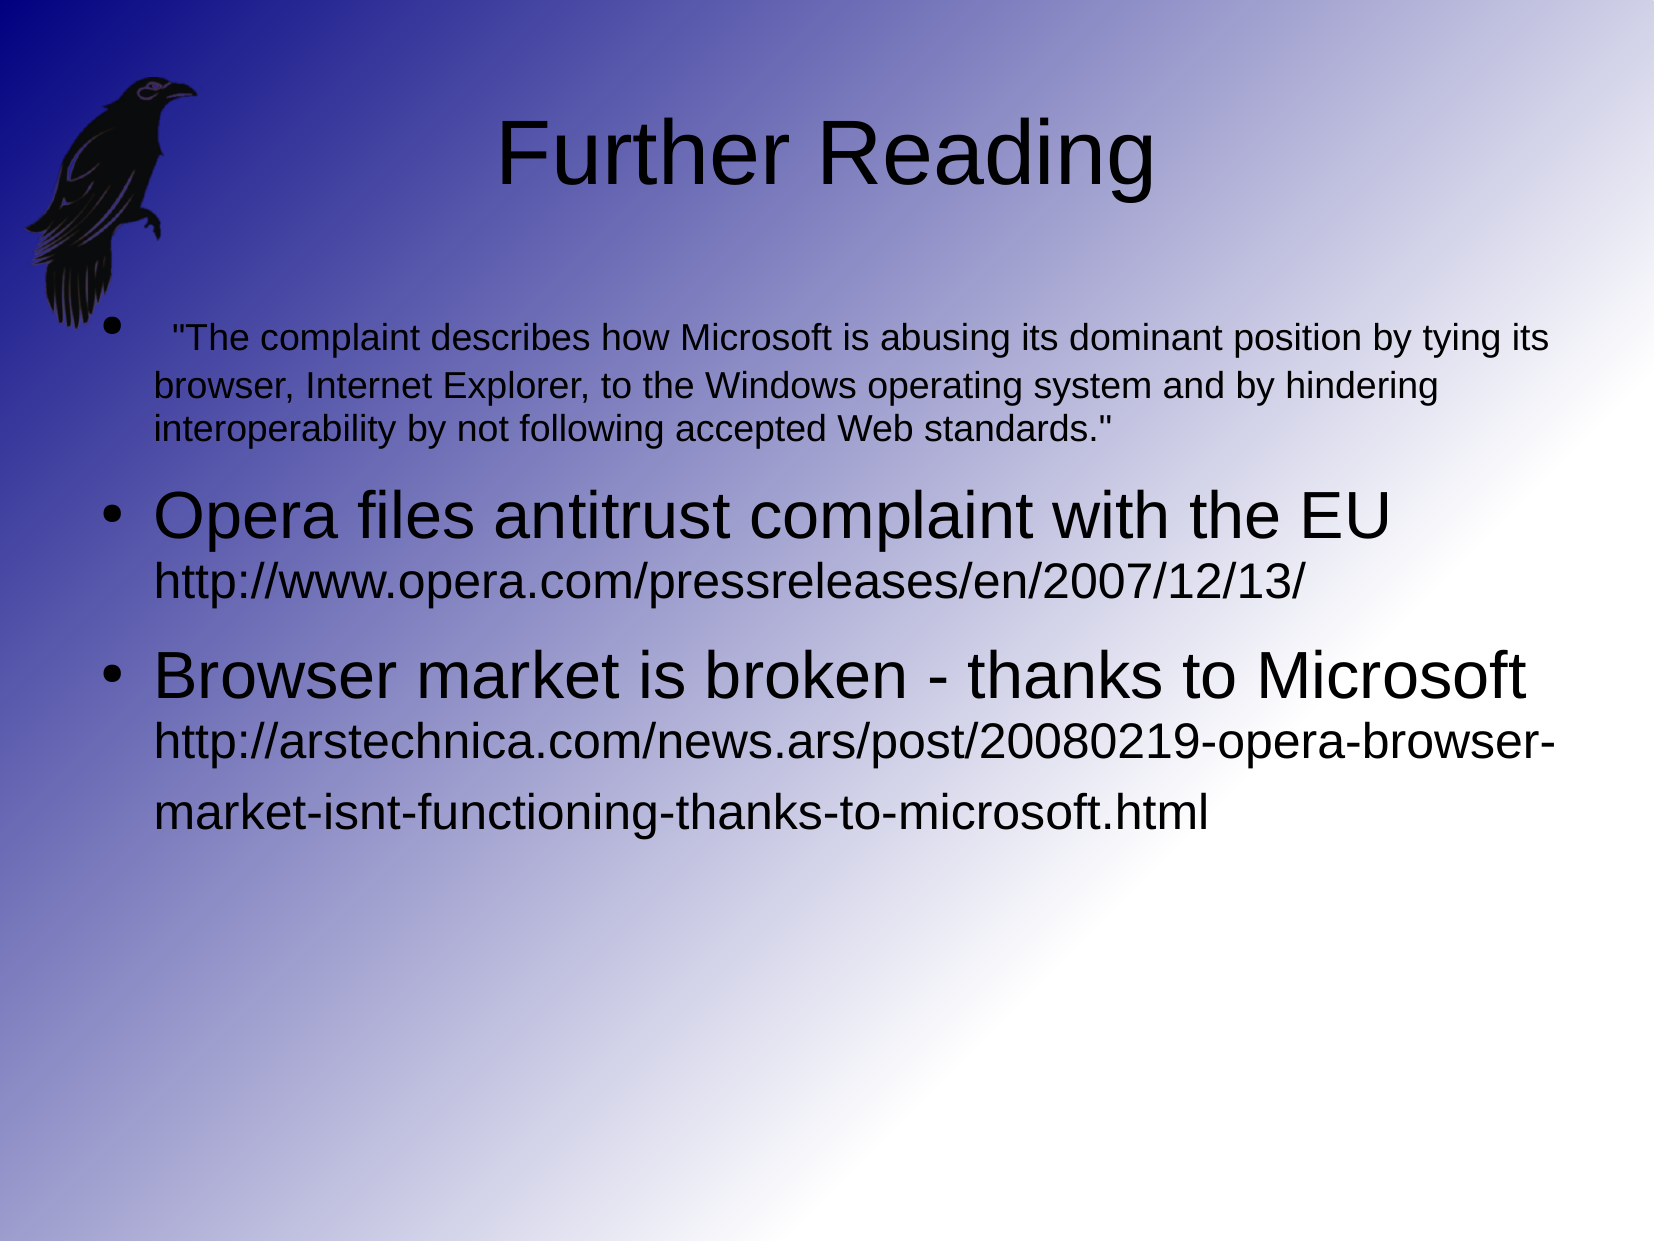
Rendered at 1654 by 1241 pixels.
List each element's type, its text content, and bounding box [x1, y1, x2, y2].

picture [22, 77, 201, 330]
list "The complaint describes how Microsoft is abusing its dominant position by tying its browser, Internet Explorer, to the Windows operating system and by hindering interoperability by not following accepted Web standards." Opera files antitrust complaint with the EU http://www.opera.com/pressreleases/en/2007/12/13/ Browser market is broken - thanks to Microsoft http://arstechnica.com/news.ars/post/20080219-opera-browser-market-isnt-functioning-thanks-to-microsoft.html [82, 290, 1571, 1109]
title Further Reading [82, 49, 1571, 257]
